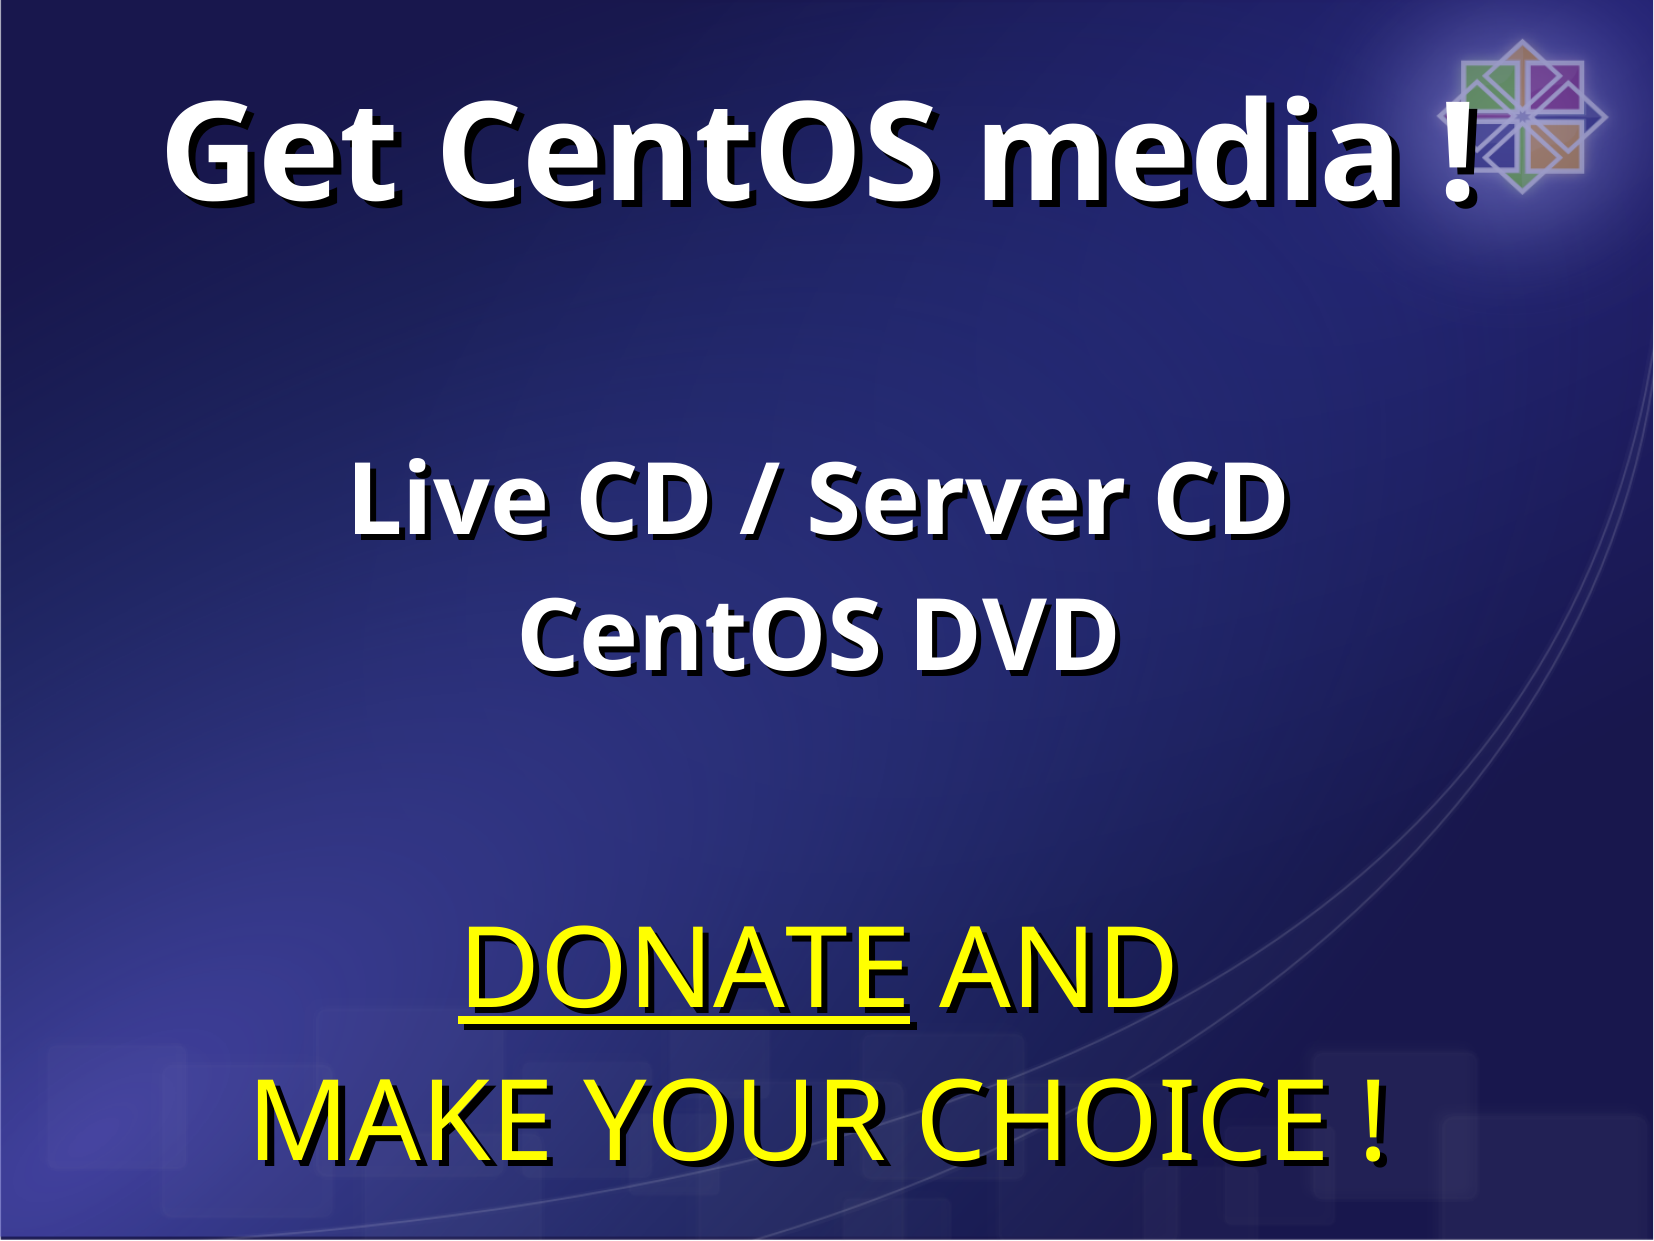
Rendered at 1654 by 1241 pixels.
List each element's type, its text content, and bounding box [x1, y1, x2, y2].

title Get CentOS media ! Live CD / Server CD CentOS DVD DONATE AND MAKE YOUR CHOICE ! [75, 112, 1563, 1135]
picture [0, 0, 1654, 1241]
